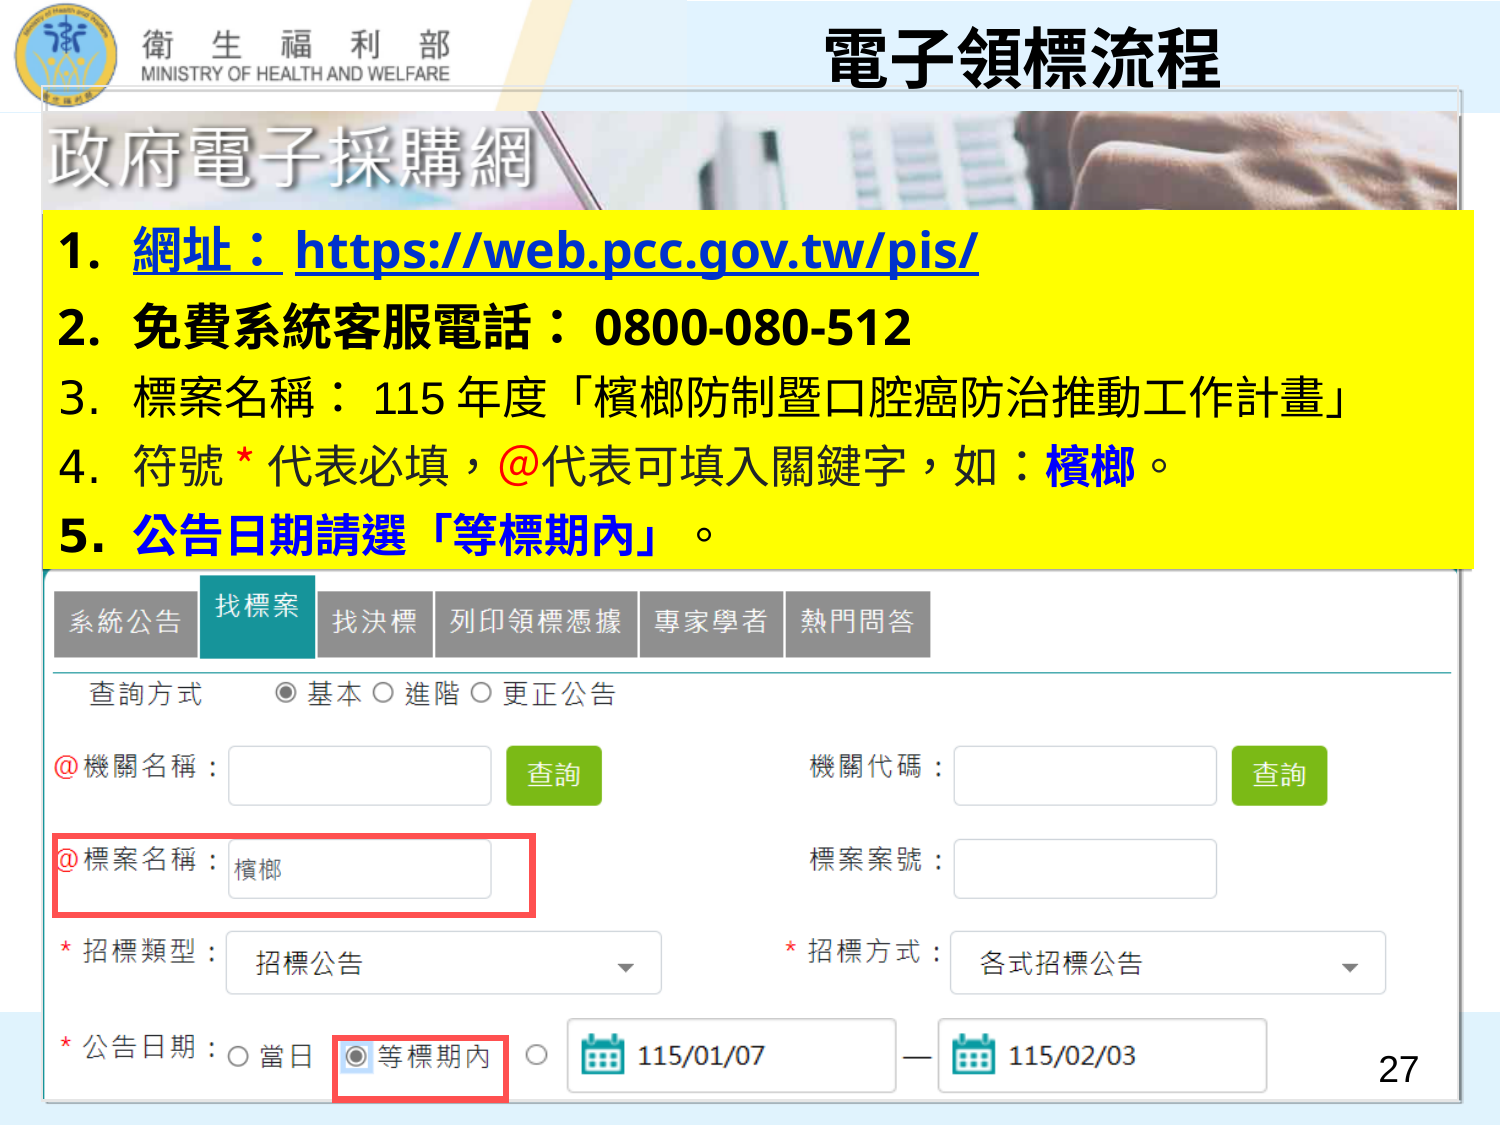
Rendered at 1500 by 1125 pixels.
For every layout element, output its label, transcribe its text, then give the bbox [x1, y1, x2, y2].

picture [338, 1041, 503, 1096]
text_box 27 [1363, 1037, 1456, 1098]
text_box 網址：https://web.pcc.gov.tw/pis/ 免費系統客服電話：0800-080-512 標案名稱：115年度「檳榔防制暨口腔癌防治推動工作計畫」 符號*代表必填，＠代表可填入關鍵字，如：檳榔。 公告日期請選「等標期內」。 [43, 210, 1474, 569]
text_box 電子領標流程 [571, 9, 1474, 105]
picture [42, 87, 1458, 1100]
